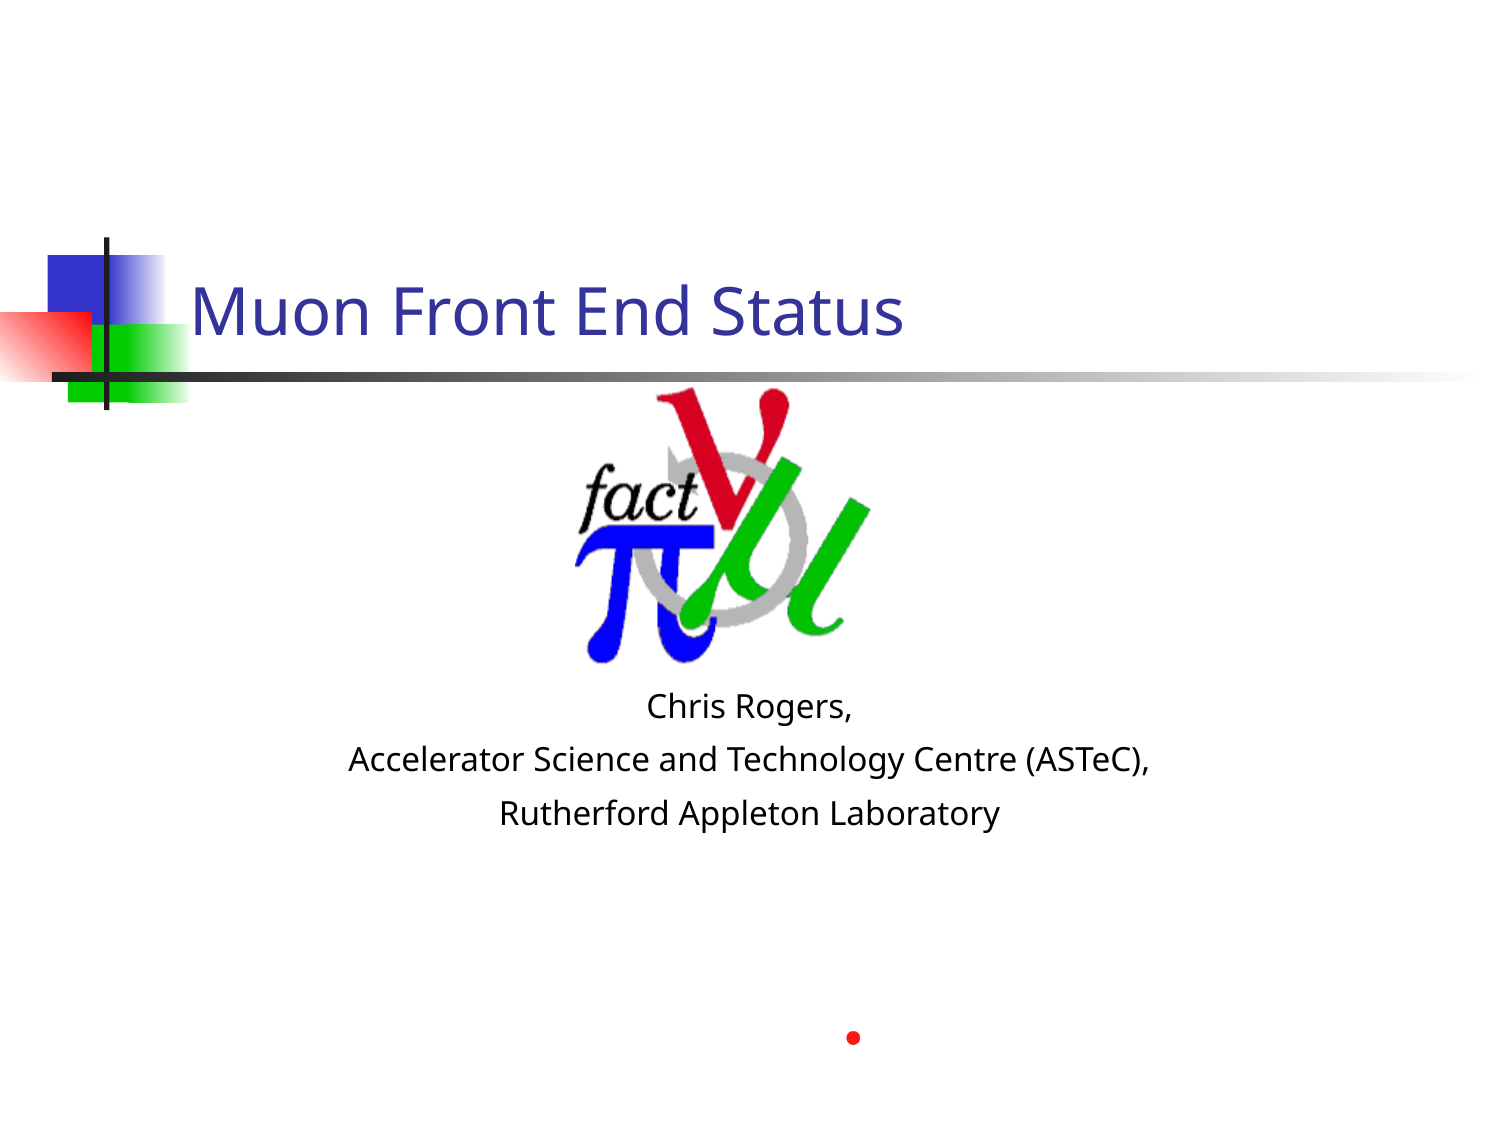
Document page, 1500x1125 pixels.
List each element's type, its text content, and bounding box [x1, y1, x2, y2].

subtitle Chris Rogers, Accelerator Science and Technology Centre (ASTeC), Rutherford Appleton Laboratory [225, 674, 1276, 925]
title Muon Front End Status [174, 159, 1500, 363]
picture [575, 387, 872, 674]
picture [662, 962, 870, 1081]
